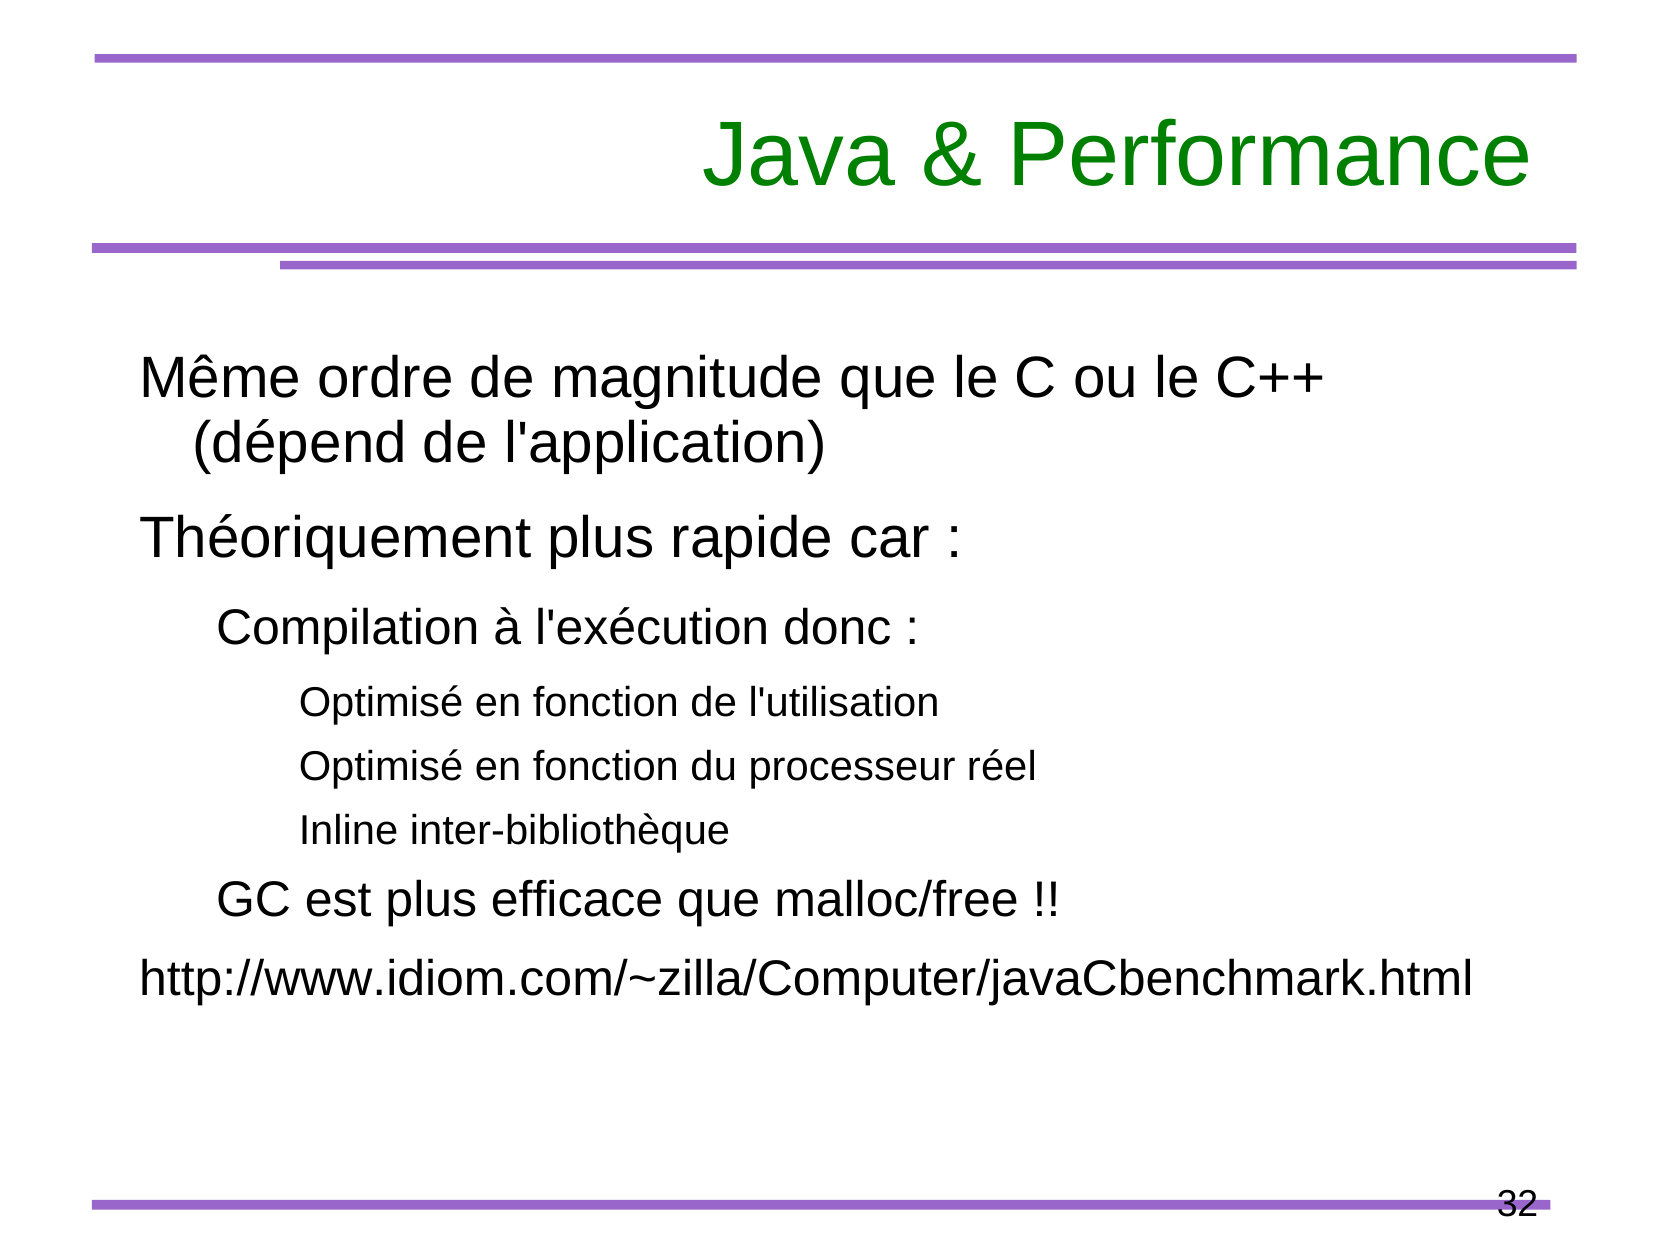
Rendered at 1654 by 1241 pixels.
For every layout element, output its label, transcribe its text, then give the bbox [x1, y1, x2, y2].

list Même ordre de magnitude que le C ou le C++ (dépend de l'application) Théoriquement plus rapide car : Compilation à l'exécution donc : Optimisé en fonction de l'utilisation Optimisé en fonction du processeur réel Inline inter-bibliothèque GC est plus efficace que malloc/free !! http://www.idiom.com/~zilla/Computer/javaCbenchmark.html [121, 344, 1534, 1173]
title Java & Performance [121, 49, 1534, 257]
